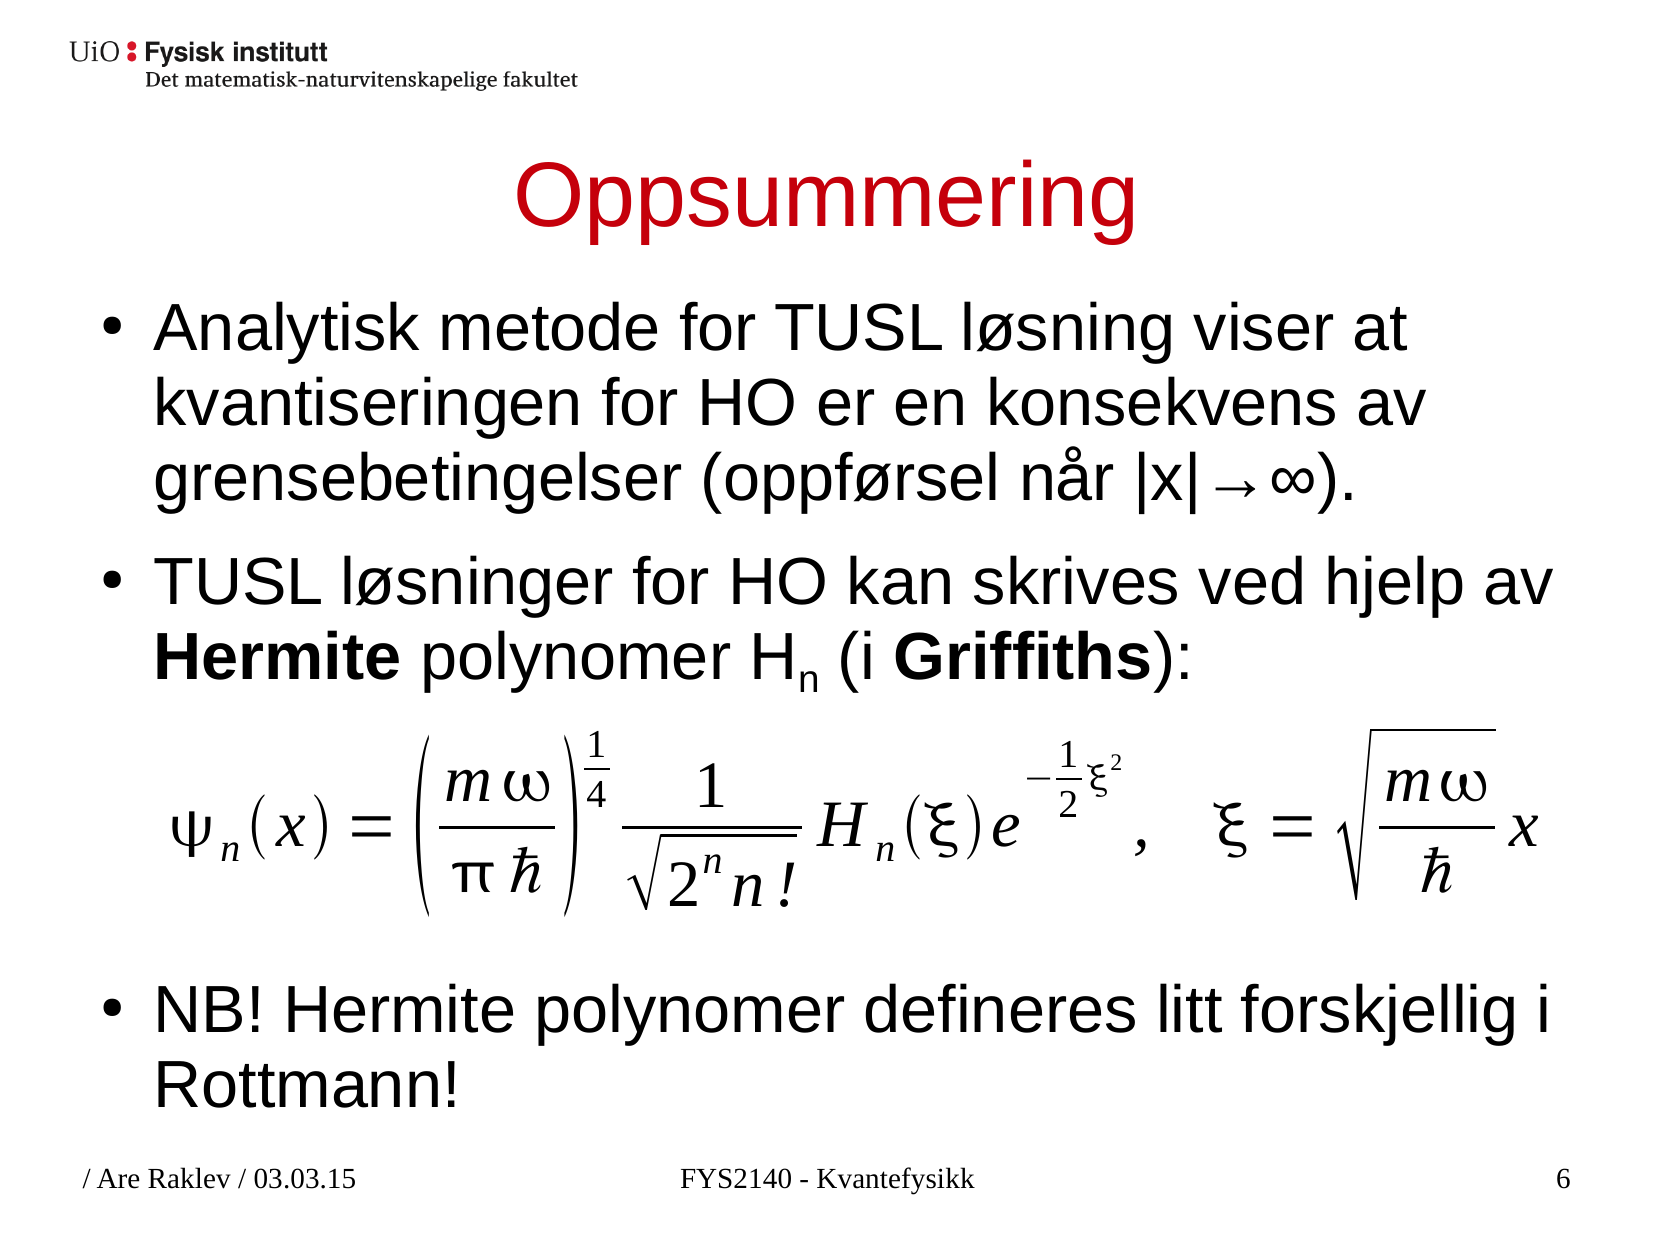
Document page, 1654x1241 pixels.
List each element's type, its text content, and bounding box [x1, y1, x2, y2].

title Oppsummering [82, 90, 1571, 290]
picture [68, 37, 581, 93]
chart [162, 722, 1546, 922]
list Analytisk metode for TUSL løsning viser at kvantiseringen for HO er en konsekvens av grensebetingelser (oppførsel når |x|→∞). TUSL løsninger for HO kan skrives ved hjelp av Hermite polynomer Hn (i Griffiths): NB! Hermite polynomer defineres litt forskjellig i Rottmann! [82, 290, 1576, 1121]
